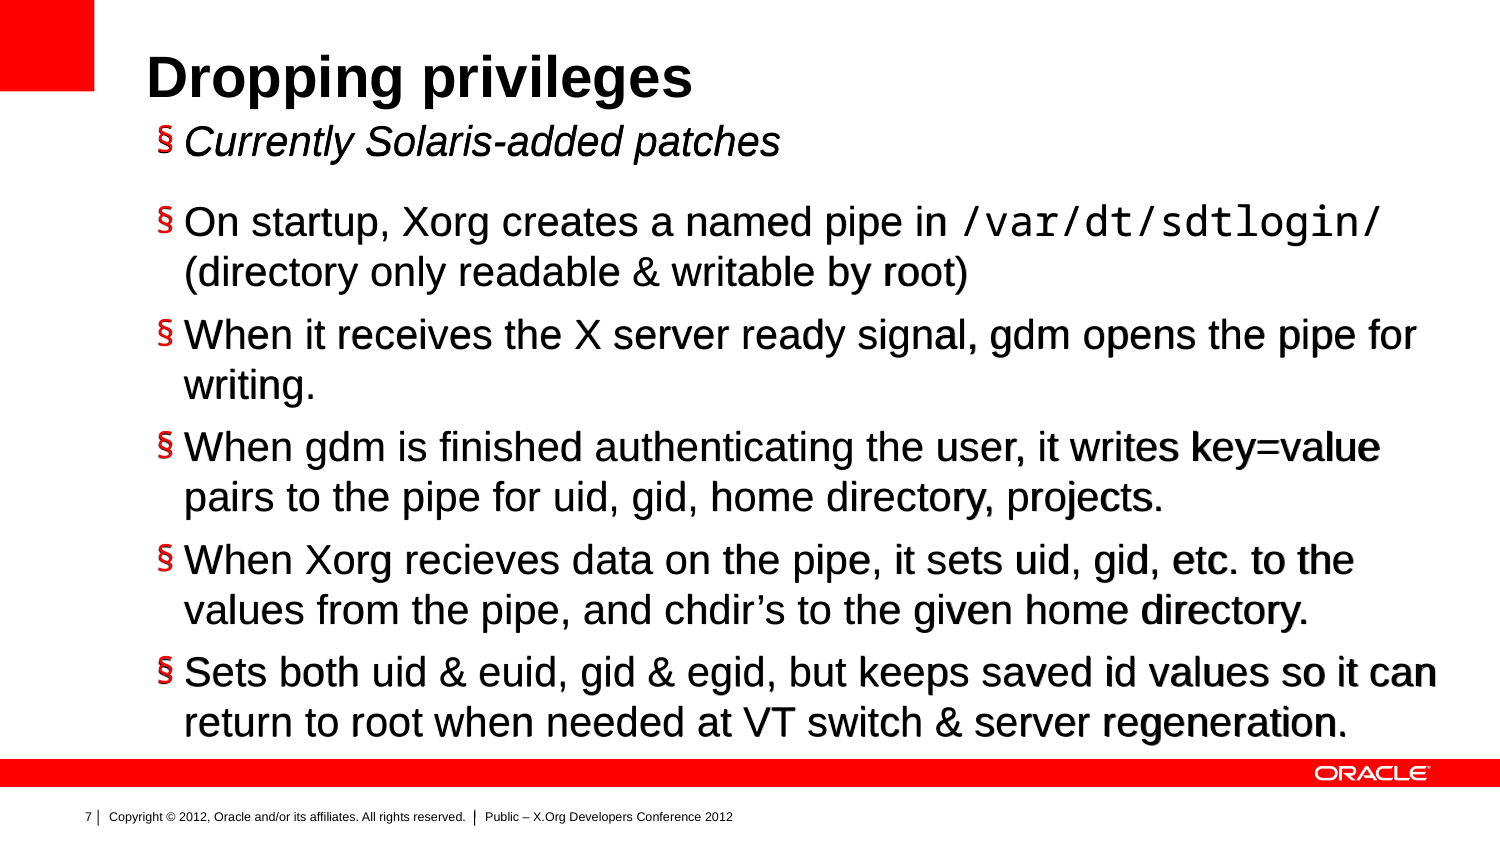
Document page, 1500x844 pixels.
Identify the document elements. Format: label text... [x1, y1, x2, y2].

list On startup, Xorg creates a named pipe in /var/dt/sdtlogin/ (directory only readable & writable by root) When it receives the X server ready signal, gdm opens the pipe for writing. When gdm is finished authenticating the user, it writes key=value pairs to the pipe for uid, gid, home directory, projects. When Xorg recieves data on the pipe, it sets uid, gid, etc. to the values from the pipe, and chdir’s to the given home directory. Sets both uid & euid, gid & egid, but keeps saved id values so it can return to root when needed at VT switch & server regeneration. [131, 187, 1463, 776]
title Dropping privileges [131, 40, 1482, 106]
list Currently Solaris-added patches [131, 106, 1482, 157]
picture [0, 759, 1500, 787]
